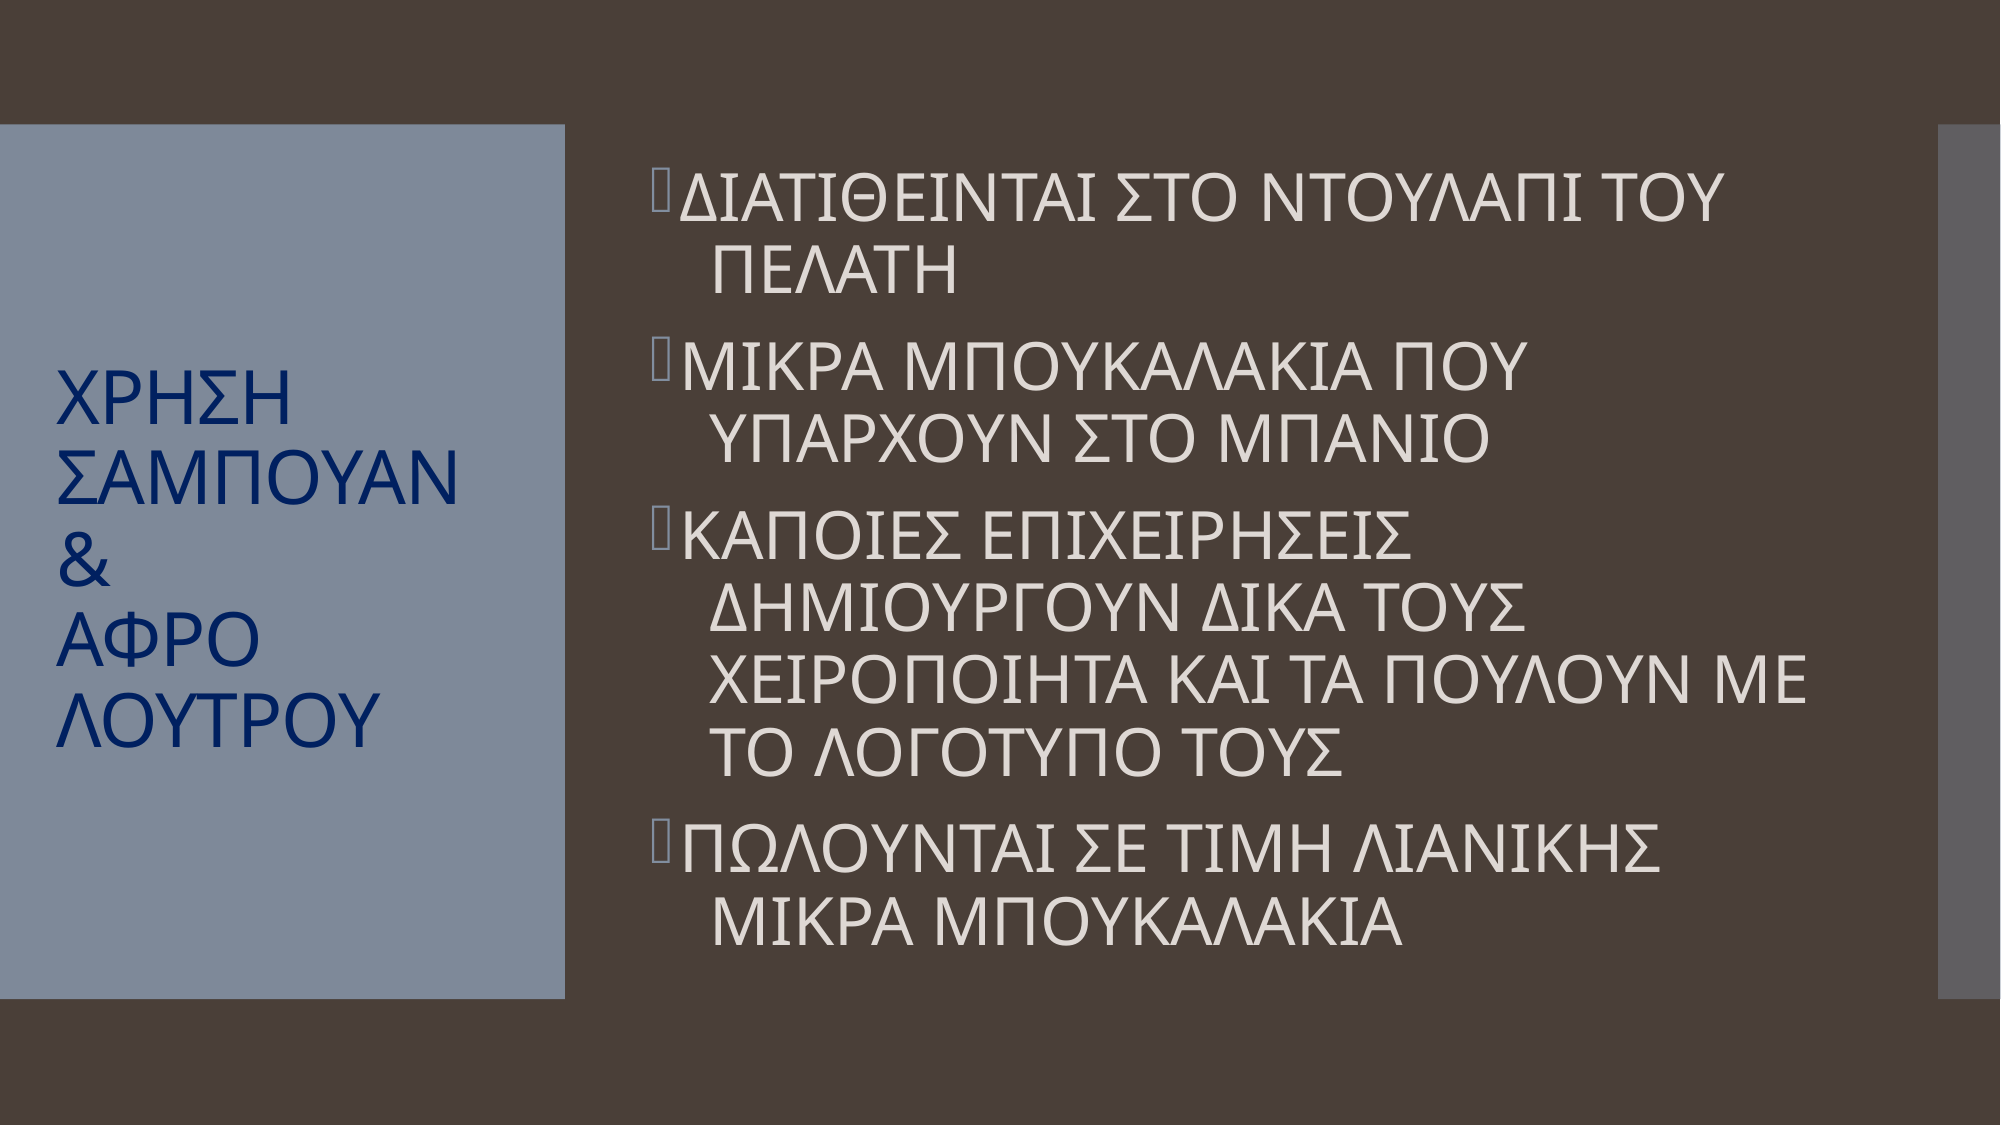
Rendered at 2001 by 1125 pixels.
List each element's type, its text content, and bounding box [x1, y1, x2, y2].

title ΧΡΗΣΗ ΣΑΜΠΟΥΑΝ & ΑΦΡΟ ΛΟΥΤΡΟΥ [41, 184, 526, 940]
list ΔΙΑΤΙΘΕΙΝΤΑΙ ΣΤΟ ΝΤΟΥΛΑΠΙ ΤΟΥ ΠΕΛΑΤΗ ΜΙΚΡΑ ΜΠΟΥΚΑΛΑΚΙΑ ΠΟΥ ΥΠΑΡΧΟΥΝ ΣΤΟ ΜΠΑΝΙΟ ΚΑΠΟΙΕΣ ΕΠΙΧΕΙΡΗΣΕΙΣ ΔΗΜΙΟΥΡΓΟΥΝ ΔΙΚΑ ΤΟΥΣ ΧΕΙΡΟΠΟΙΗΤΑ ΚΑΙ ΤΑ ΠΟΥΛΟΥΝ ΜΕ ΤΟ ΛΟΓΟΤΥΠΟ ΤΟΥΣ ΠΩΛΟΥΝΤΑΙ ΣΕ ΤΙΜΗ ΛΙΑΝΙΚΗΣ ΜΙΚΡΑ ΜΠΟΥΚΑΛΑΚΙΑ [634, 141, 1835, 982]
